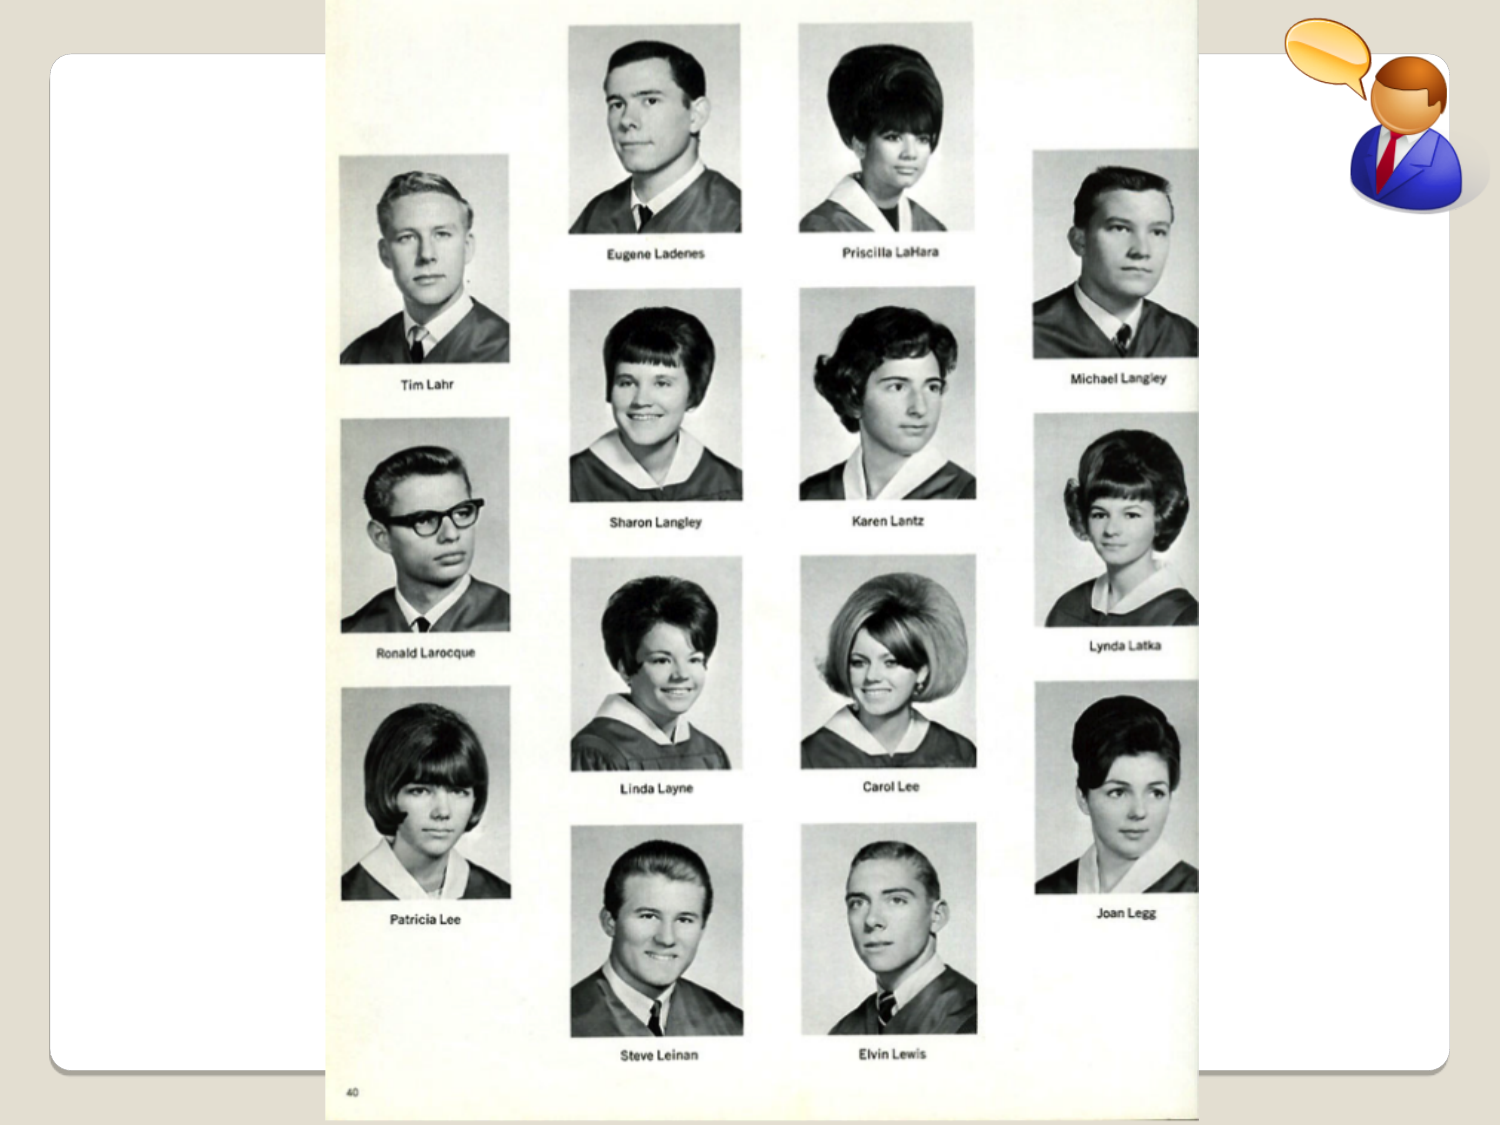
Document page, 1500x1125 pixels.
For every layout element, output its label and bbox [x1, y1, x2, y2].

picture [1281, 8, 1493, 220]
picture [324, 0, 1199, 1122]
